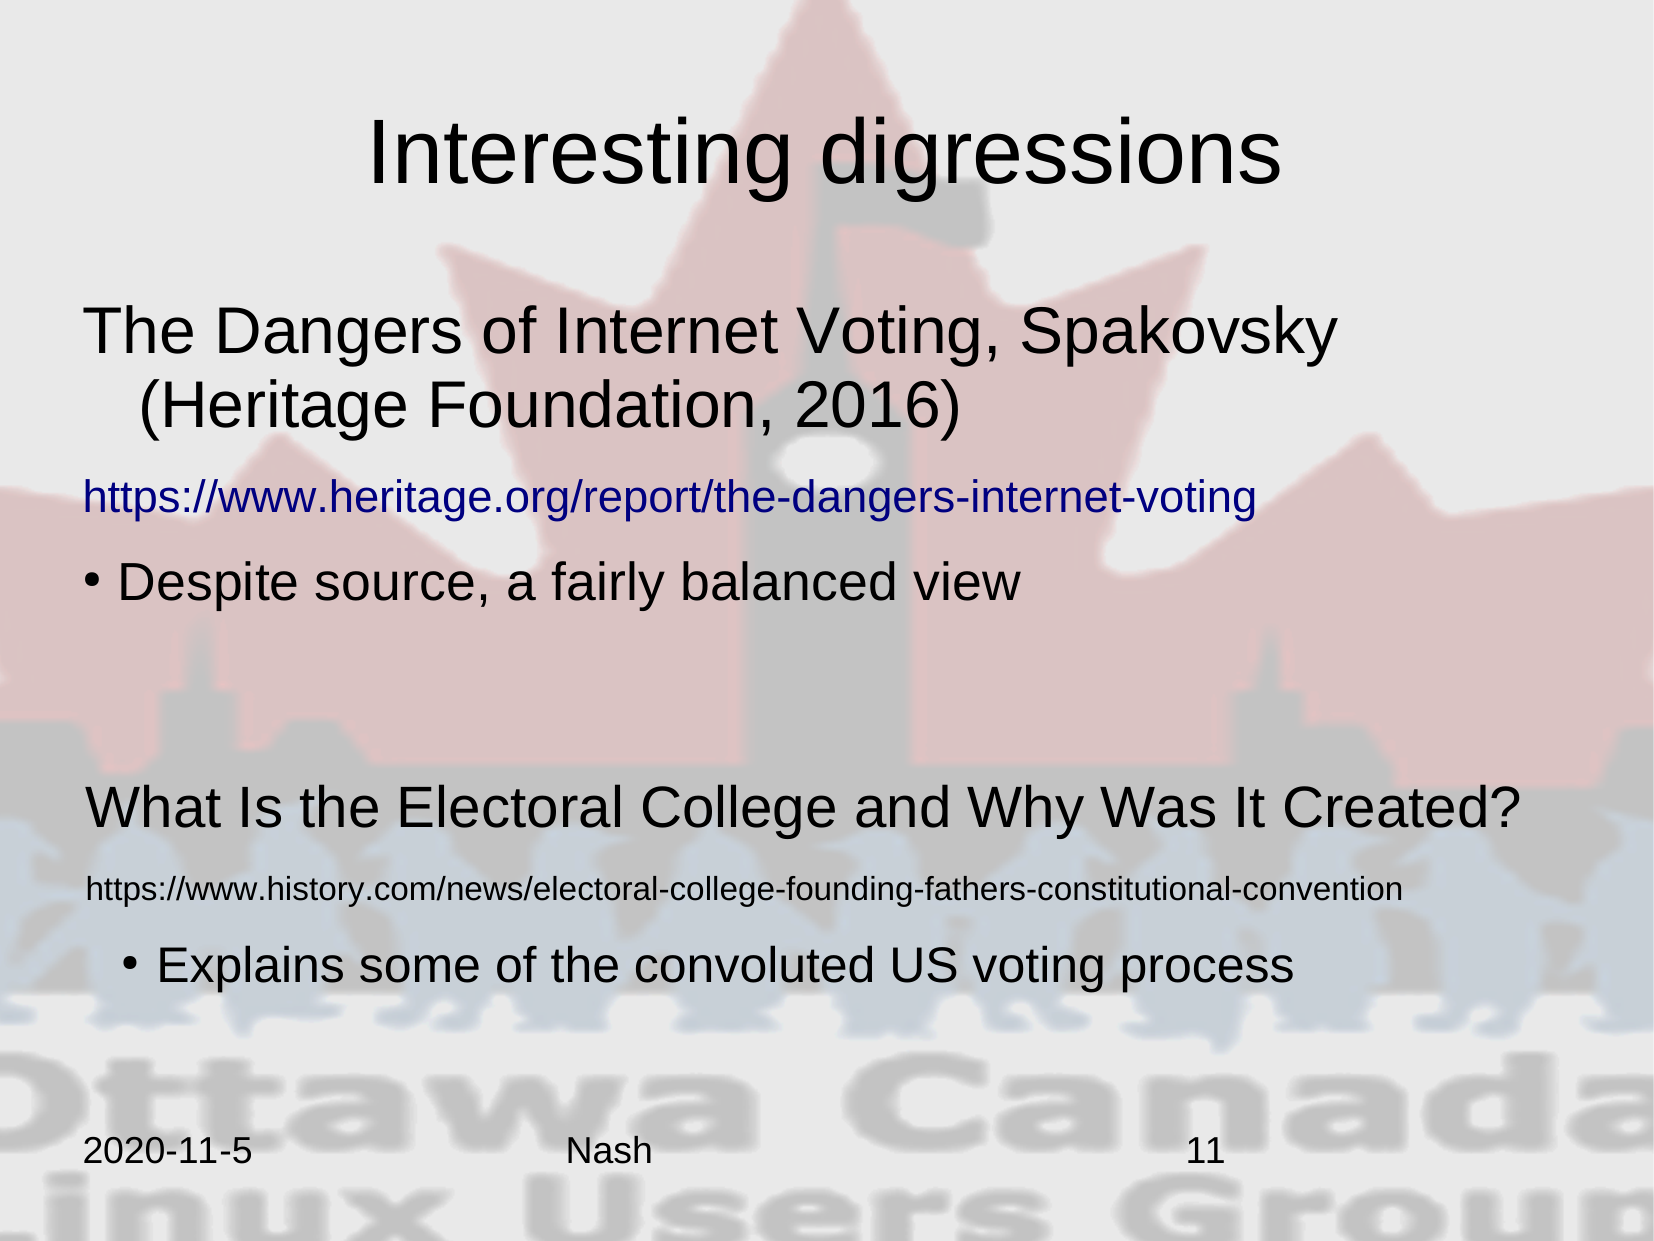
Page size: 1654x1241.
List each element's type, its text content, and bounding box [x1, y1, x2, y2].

title Interesting digressions [82, 49, 1570, 256]
text_box What Is the Electoral College and Why Was It Created? https://www.history.com/news/electoral-college-founding-fathers-constitutional-convention Explains some of the convoluted US voting process [35, 767, 1548, 1002]
list The Dangers of Internet Voting, Spakovsky (Heritage Foundation, 2016) https://www.heritage.org/report/the-dangers-internet-voting Despite source, a fairly balanced view [82, 290, 1359, 615]
picture [0, 0, 1654, 1241]
